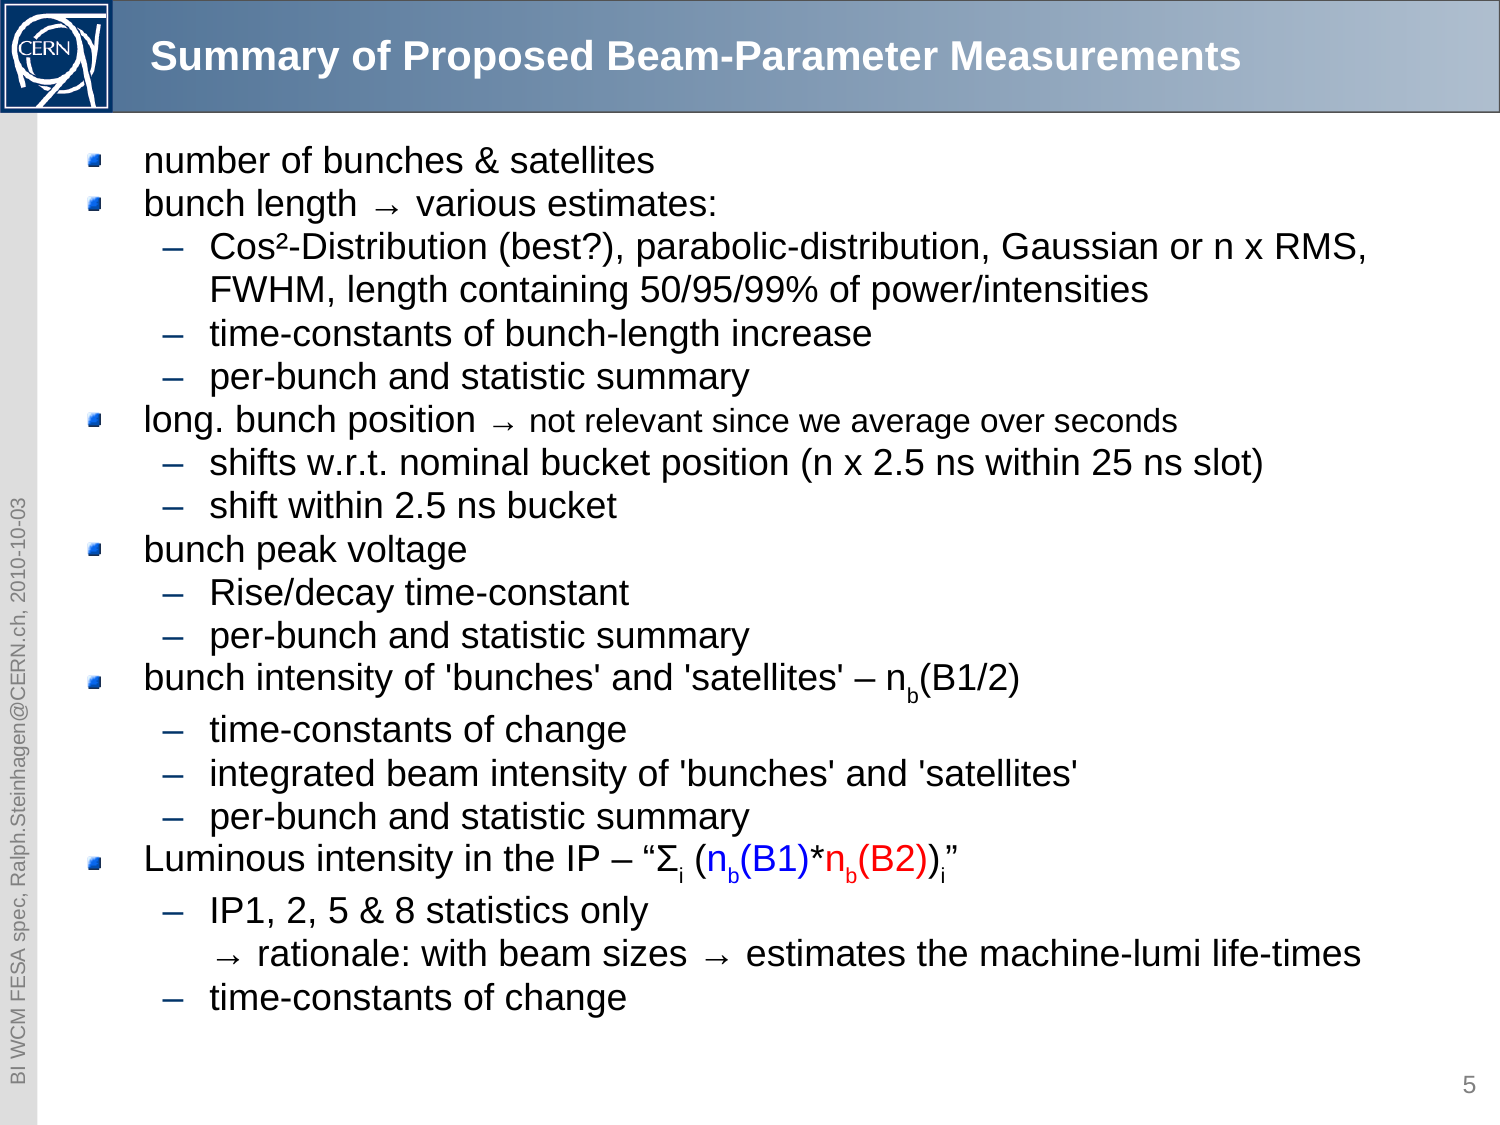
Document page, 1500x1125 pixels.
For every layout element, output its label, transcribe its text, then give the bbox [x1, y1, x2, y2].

picture [0, 0, 113, 113]
list number of bunches & satellites bunch length → various estimates: Cos²-Distribution (best?), parabolic-distribution, Gaussian or n x RMS, FWHM, length containing 50/95/99% of power/intensities time-constants of bunch-length increase per-bunch and statistic summary long. bunch position → not relevant since we average over seconds shifts w.r.t. nominal bucket position (n x 2.5 ns within 25 ns slot) shift within 2.5 ns bucket bunch peak voltage Rise/decay time-constant per-bunch and statistic summary bunch intensity of 'bunches' and 'satellites' – nb(B1/2) time-constants of change integrated beam intensity of 'bunches' and 'satellites' per-bunch and statistic summary Luminous intensity in the IP – “Σi (nb(B1)*nb(B2))i” IP1, 2, 5 & 8 statistics only → rationale: with beam sizes → estimates the machine-lumi life-times time-constants of change [87, 137, 1438, 1019]
title Summary of Proposed Beam-Parameter Measurements [150, 7, 1449, 106]
